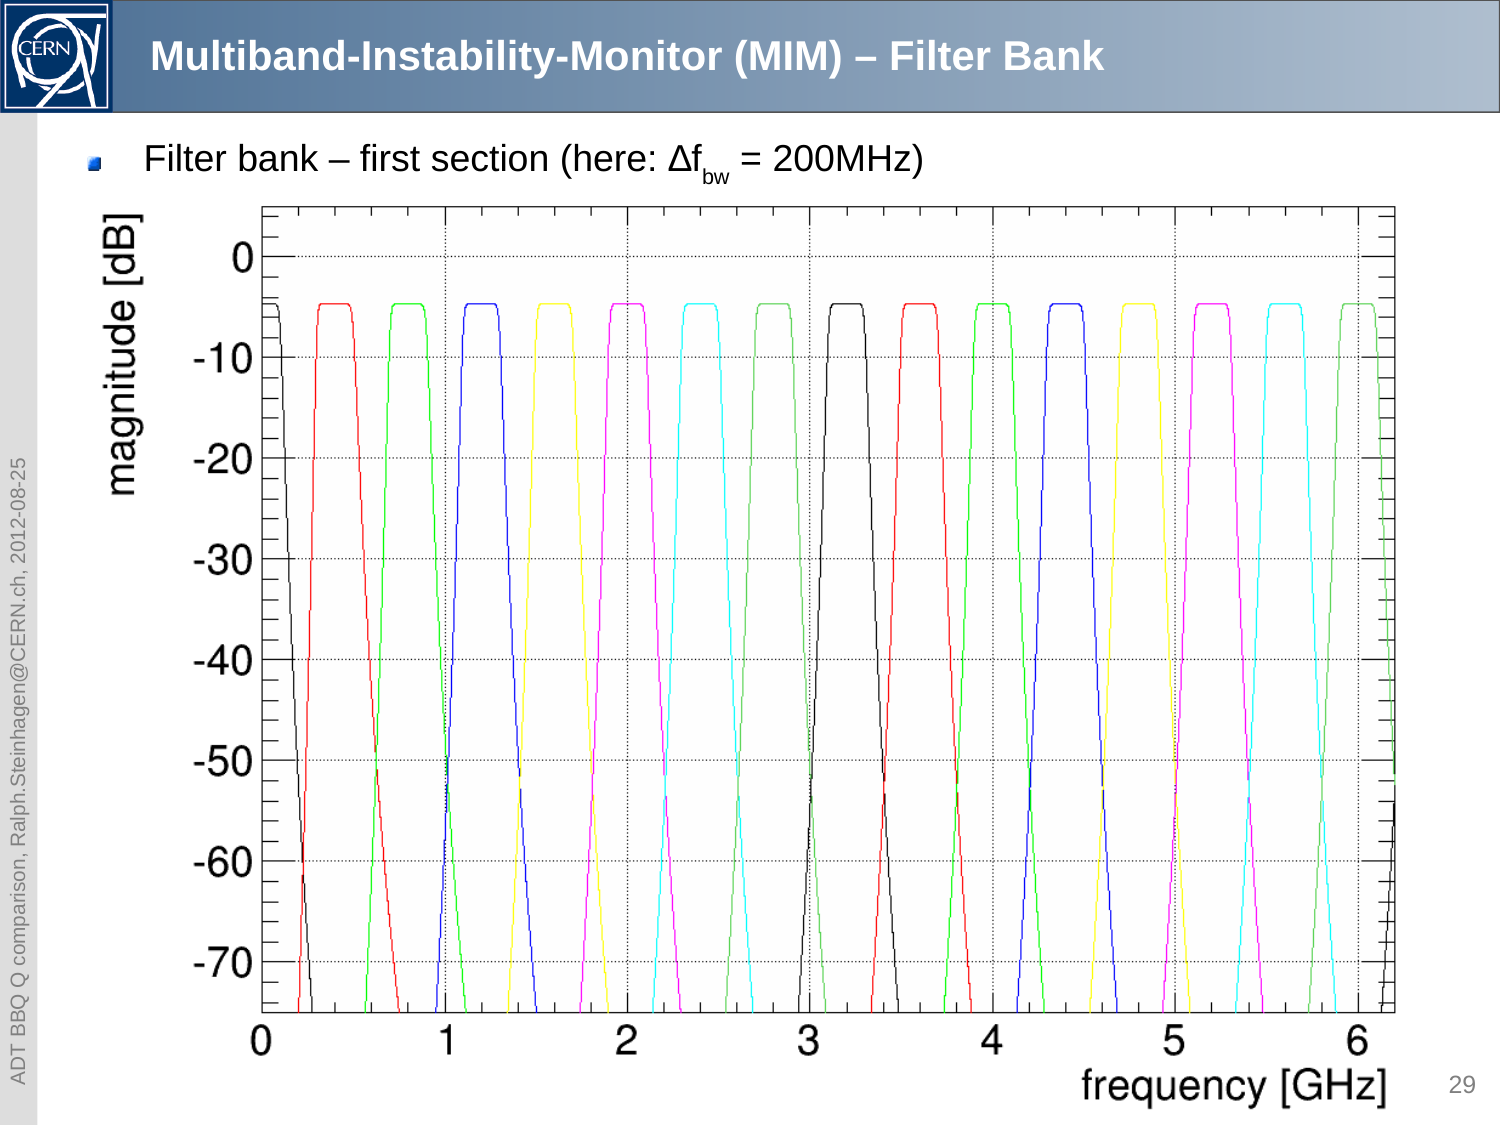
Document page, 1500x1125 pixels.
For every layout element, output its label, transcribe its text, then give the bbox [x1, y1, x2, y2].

picture [0, 0, 113, 113]
list Filter bank – first section (here: ∆fbw = 200MHz) [87, 137, 1438, 1030]
picture [88, 188, 1416, 1125]
title Multiband-Instability-Monitor (MIM) – Filter Bank [150, 0, 1201, 113]
